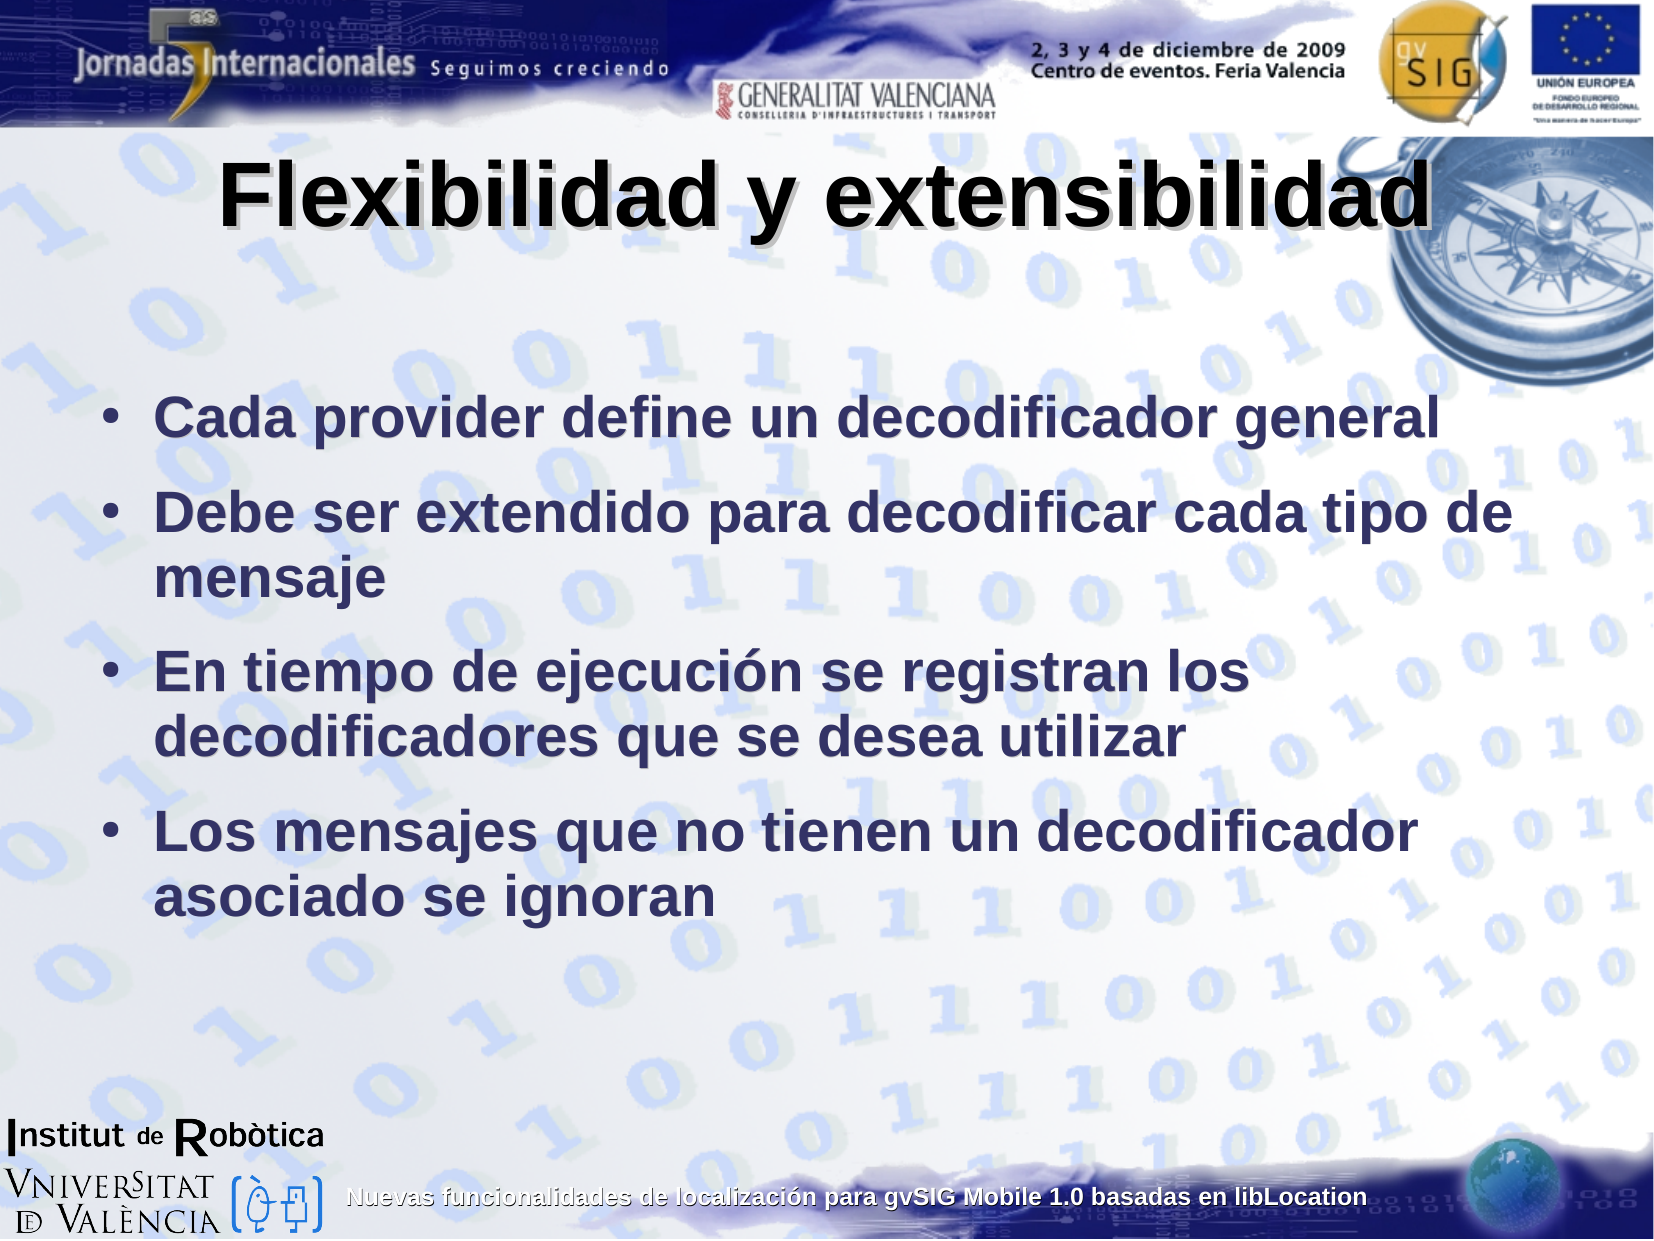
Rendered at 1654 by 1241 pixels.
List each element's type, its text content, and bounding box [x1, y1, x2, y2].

title Flexibilidad y extensibilidad [82, 90, 1571, 290]
list Cada provider define un decodificador general Debe ser extendido para decodificar cada tipo de mensaje En tiempo de ejecución se registran los decodificadores que se desea utilizar Los mensajes que no tienen un decodificador asociado se ignoran [82, 290, 1571, 1109]
picture [0, 0, 1654, 1239]
